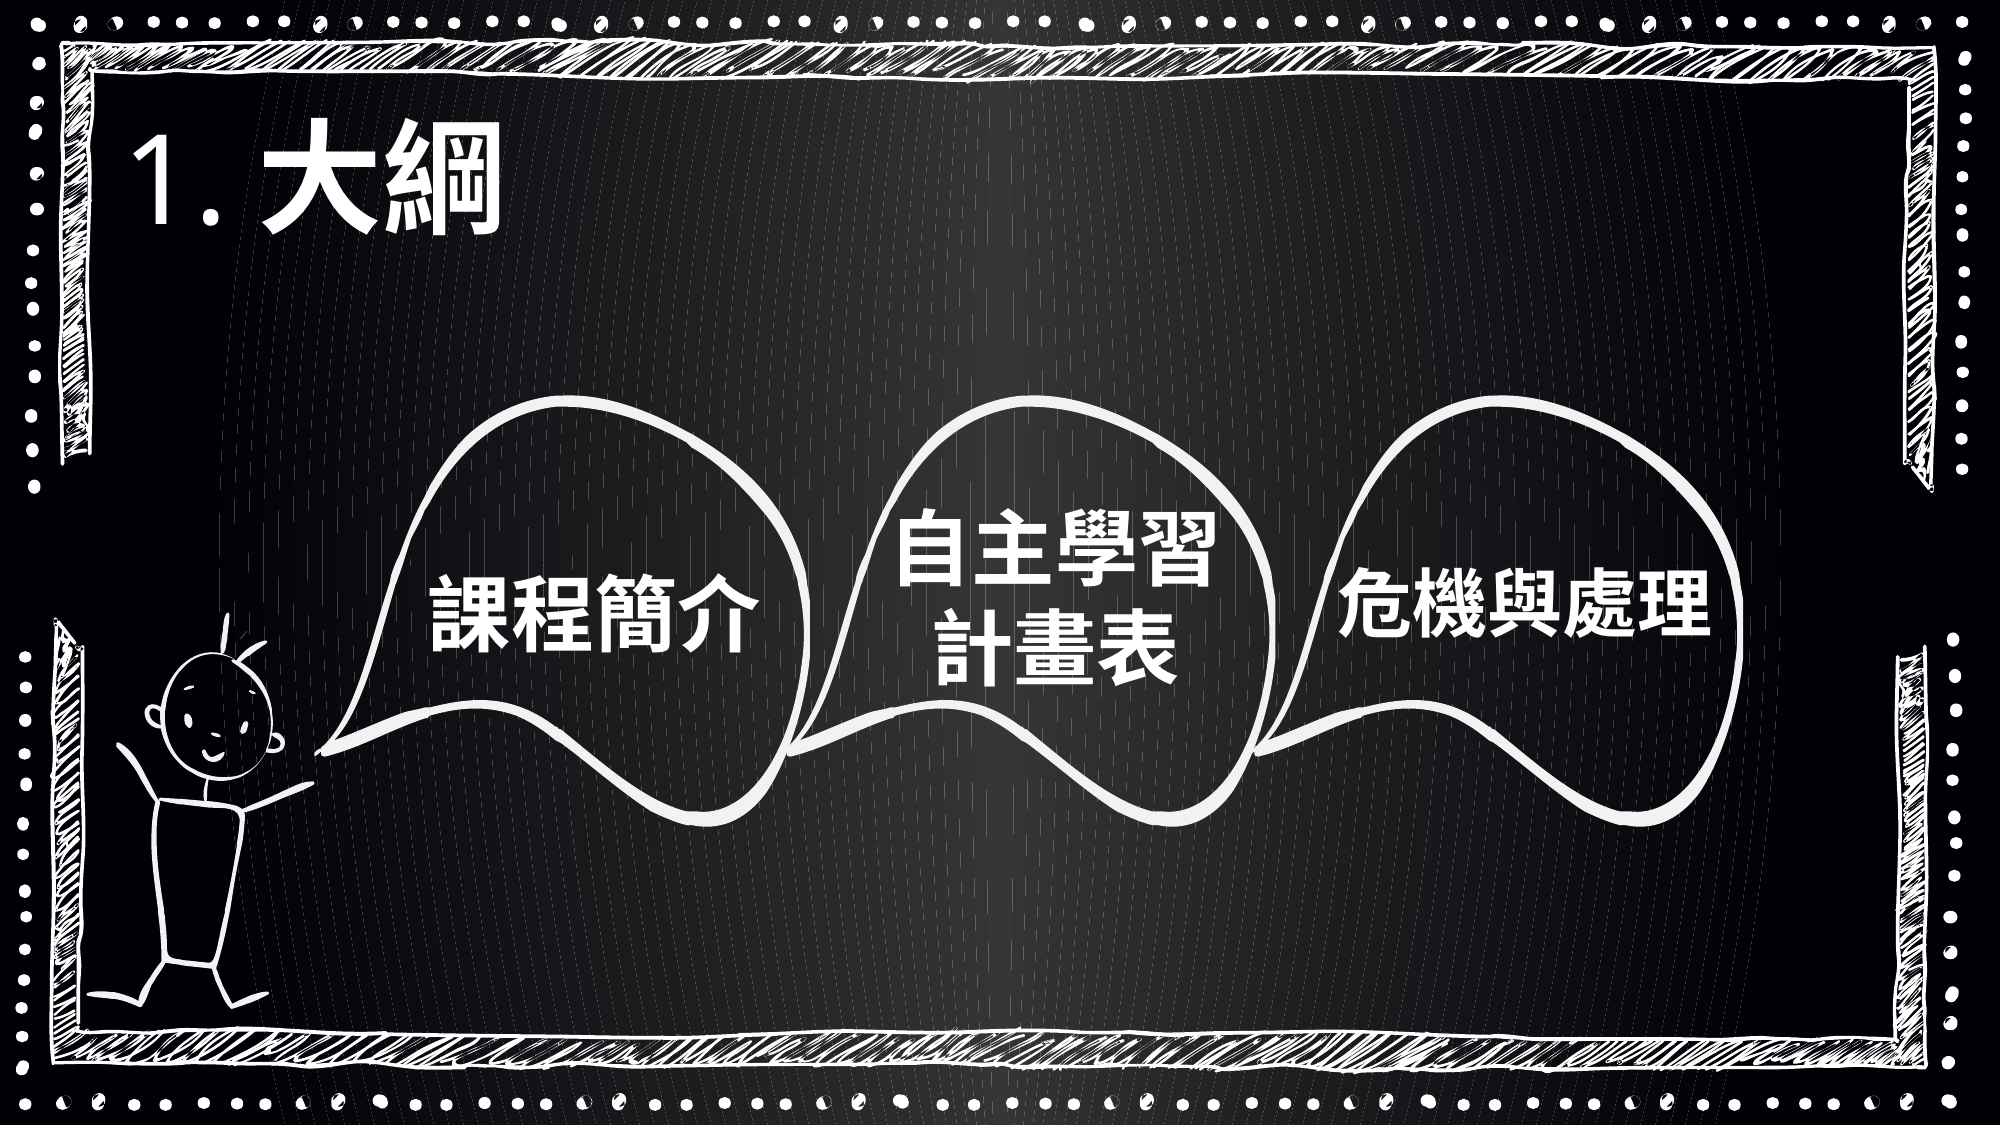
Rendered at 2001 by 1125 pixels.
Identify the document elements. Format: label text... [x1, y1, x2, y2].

text_box 課程簡介 [413, 554, 780, 715]
text_box 1.大綱 [107, 92, 756, 258]
text_box 自主學習 計畫表 [873, 488, 1237, 784]
text_box 危機與處理 [1322, 549, 1728, 700]
picture [85, 393, 1744, 1010]
